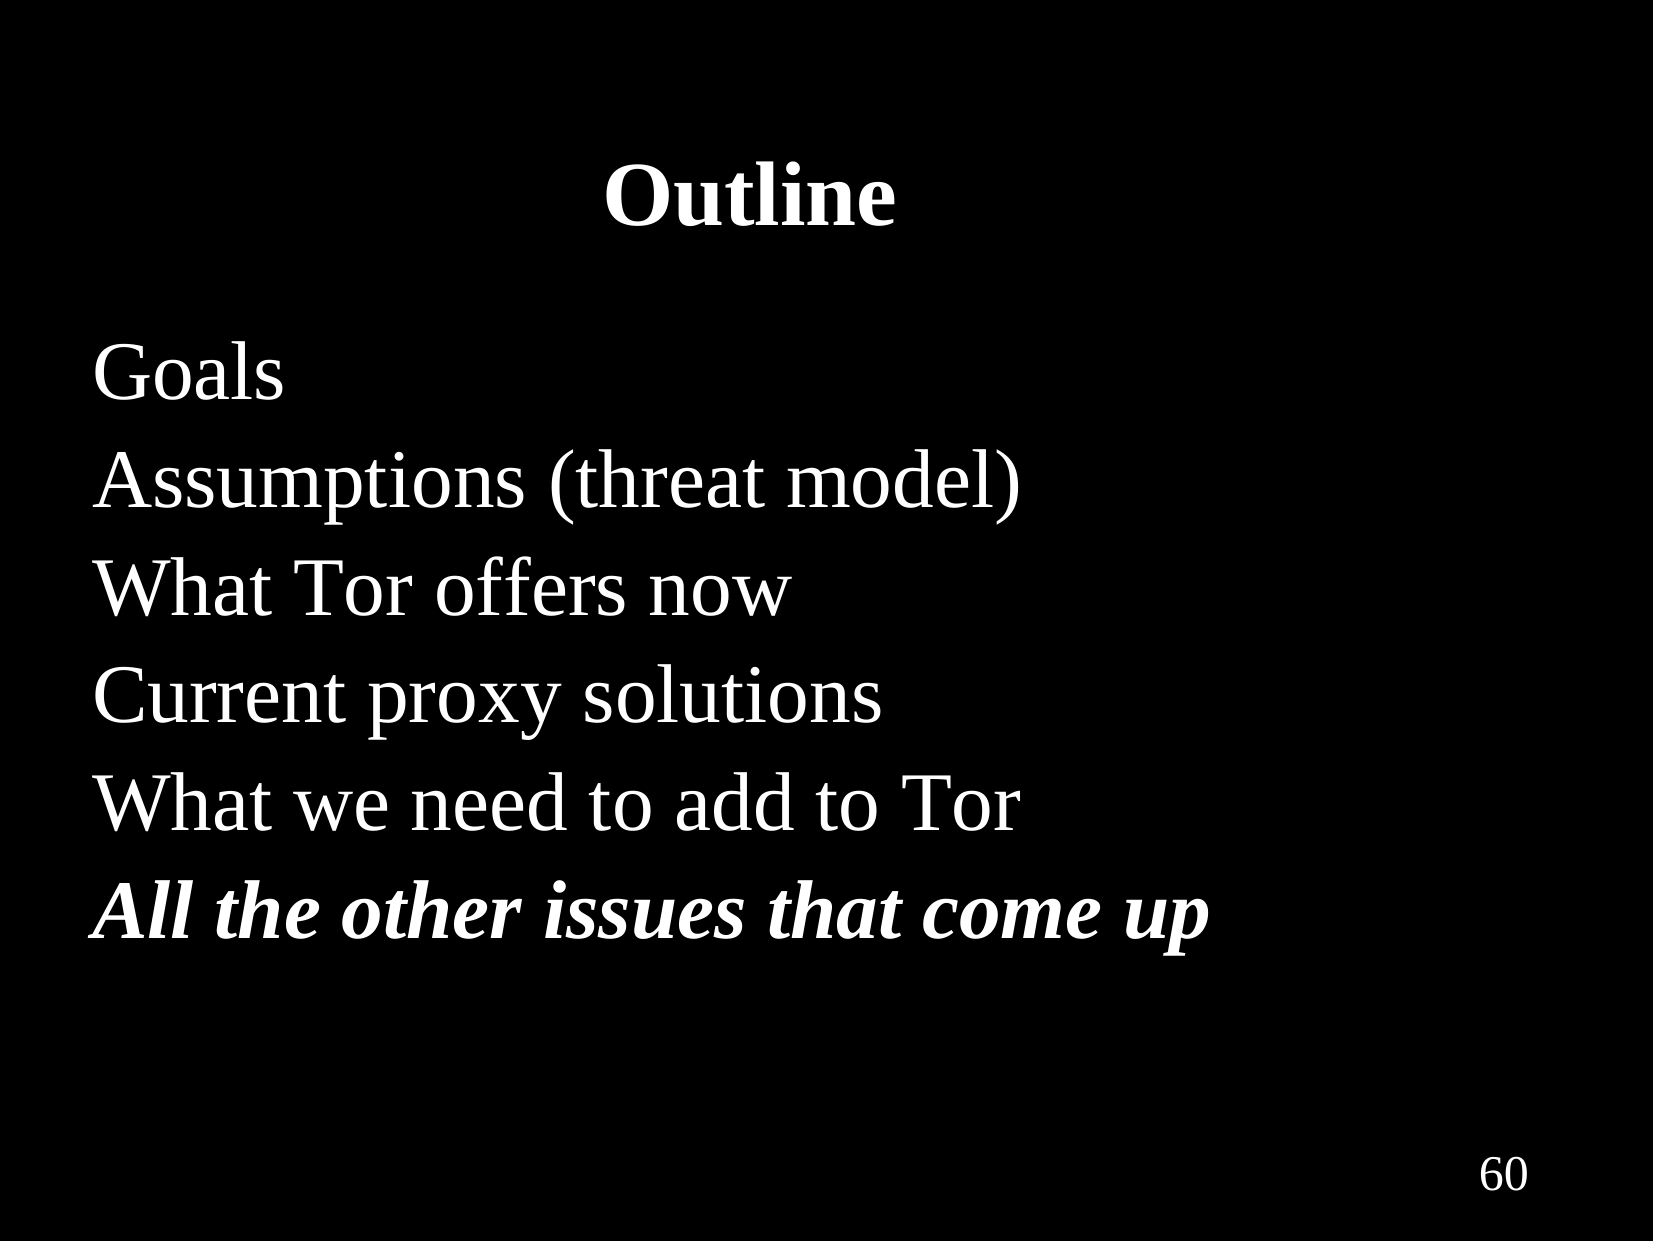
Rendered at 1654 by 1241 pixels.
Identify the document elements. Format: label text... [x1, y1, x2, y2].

list Goals Assumptions (threat model) What Tor offers now Current proxy solutions What we need to add to Tor All the other issues that come up [74, 325, 1539, 1034]
title Outline [112, 100, 1388, 288]
